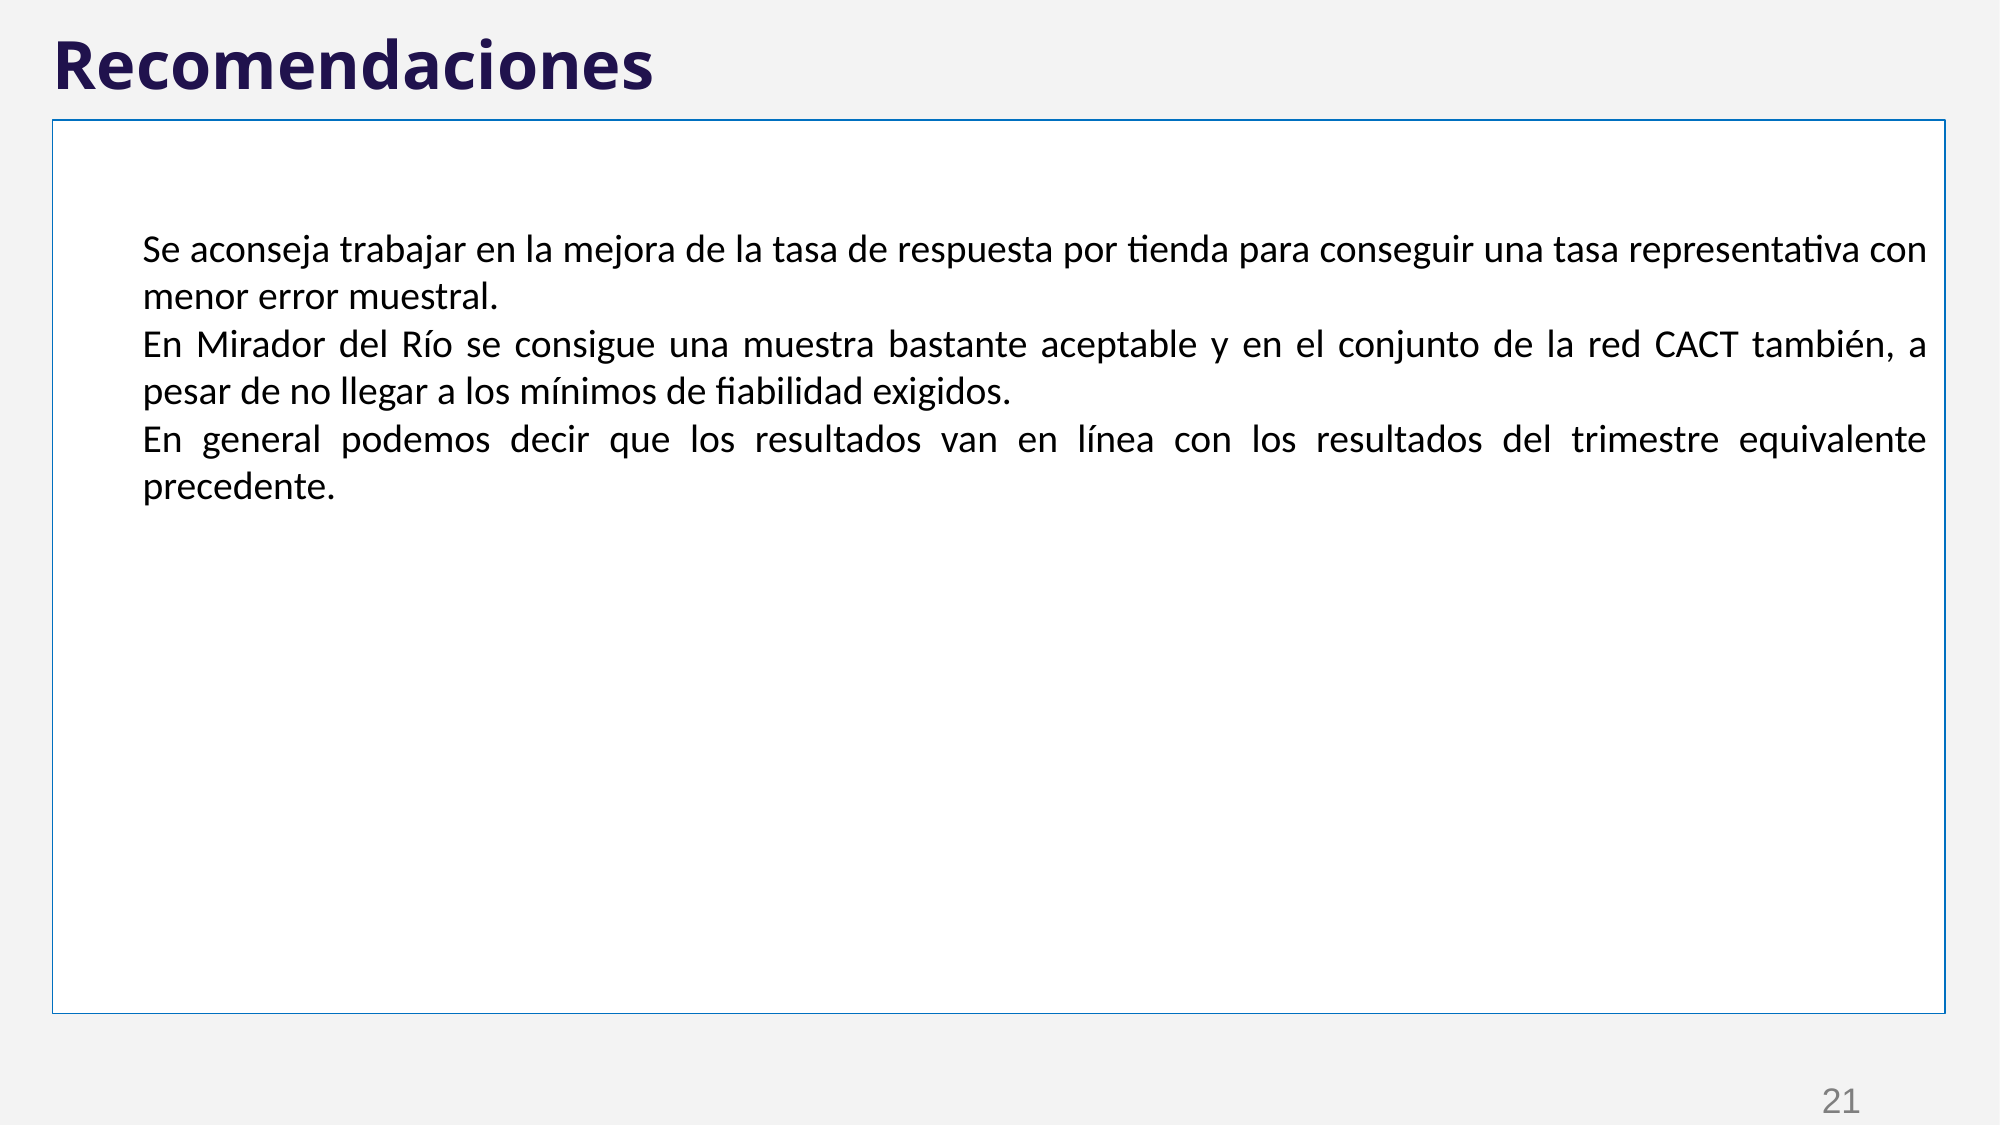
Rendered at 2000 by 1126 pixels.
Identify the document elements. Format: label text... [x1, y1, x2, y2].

text_box Recomendaciones [52, 0, 1945, 120]
text_box Se aconseja trabajar en la mejora de la tasa de respuesta por tienda para conseguir una tasa representativa con menor error muestral. En Mirador del Río se consigue una muestra bastante aceptable y en el conjunto de la red CACT también, a pesar de no llegar a los mínimos de fiabilidad exigidos. En general podemos decir que los resultados van en línea con los resultados del trimestre equivalente precedente. [52, 120, 1945, 1014]
slide_number <number> [1412, 1069, 1880, 1126]
